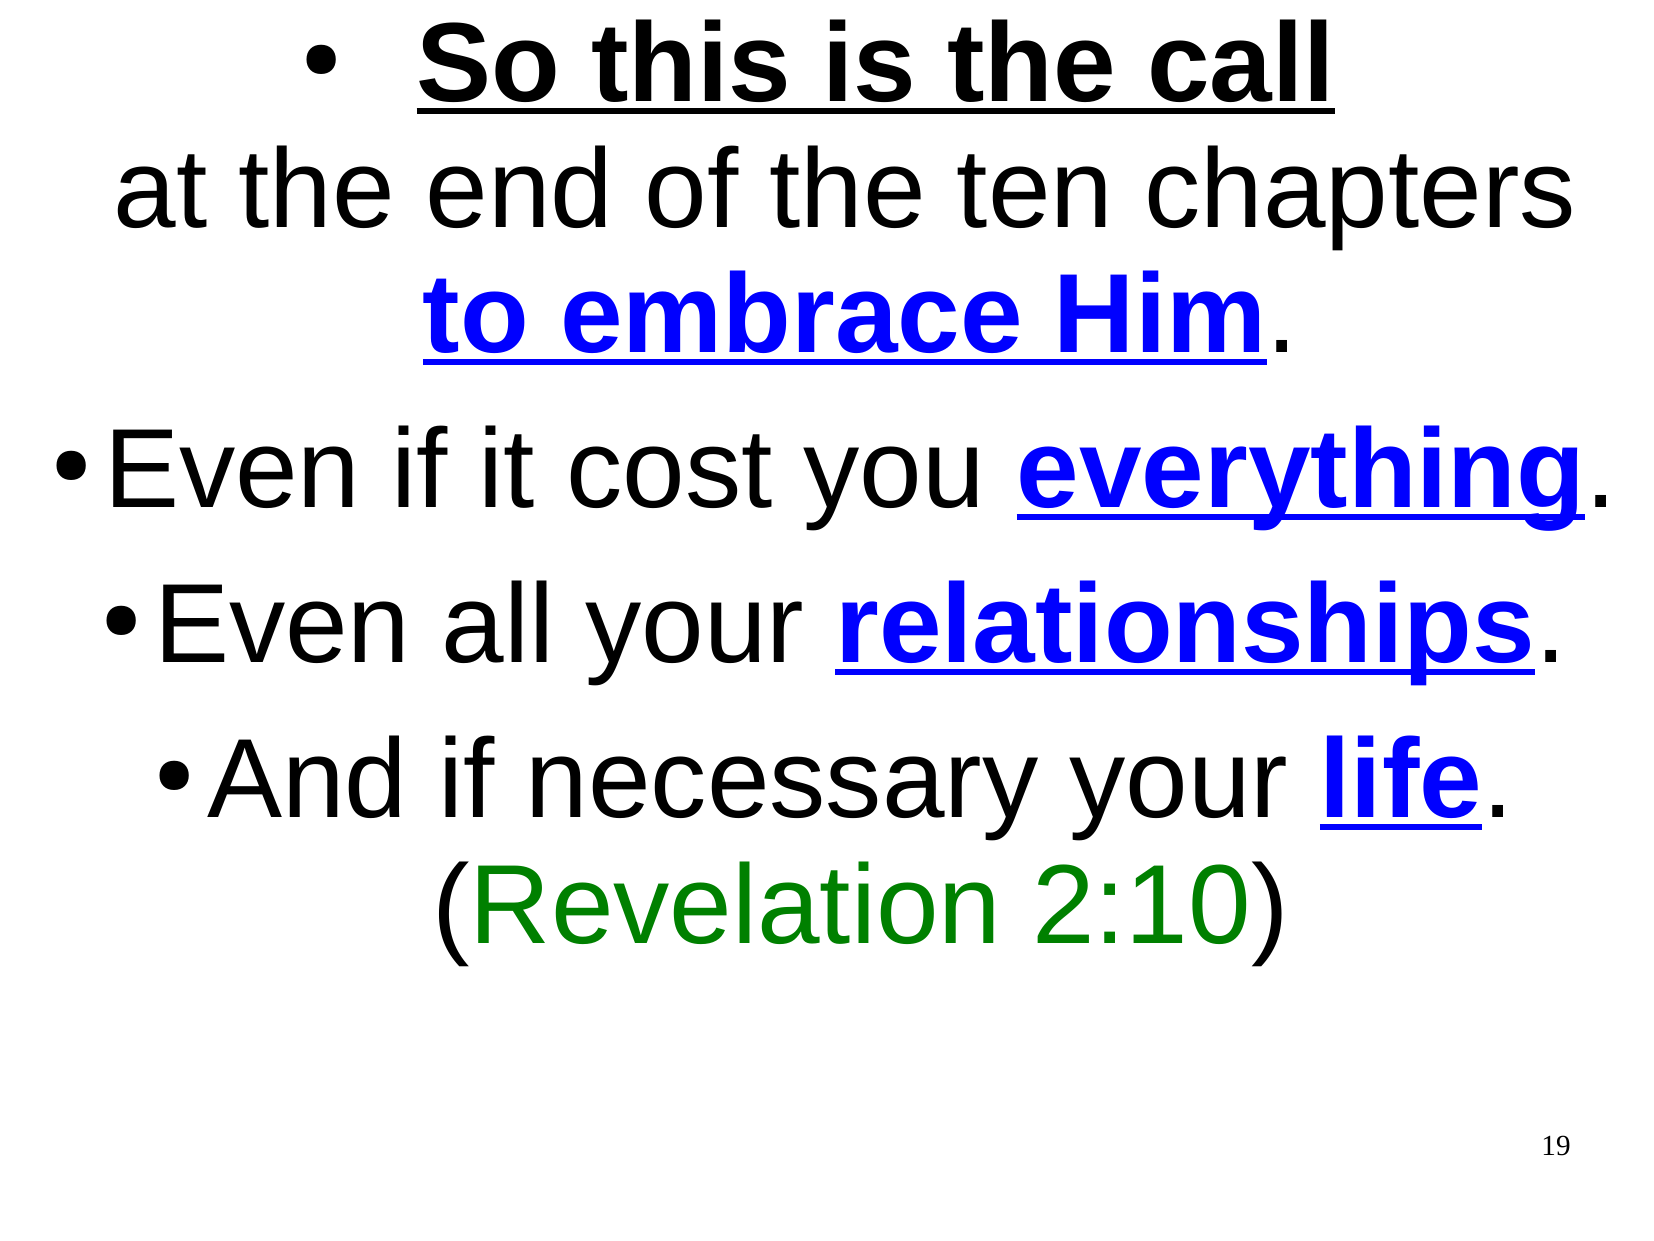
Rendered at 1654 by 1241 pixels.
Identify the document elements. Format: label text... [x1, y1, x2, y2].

list So this is the call at the end of the ten chapters to embrace Him. Even if it cost you everything. Even all your relationships. And if necessary your life. (Revelation 2:10) [0, 0, 1651, 1238]
